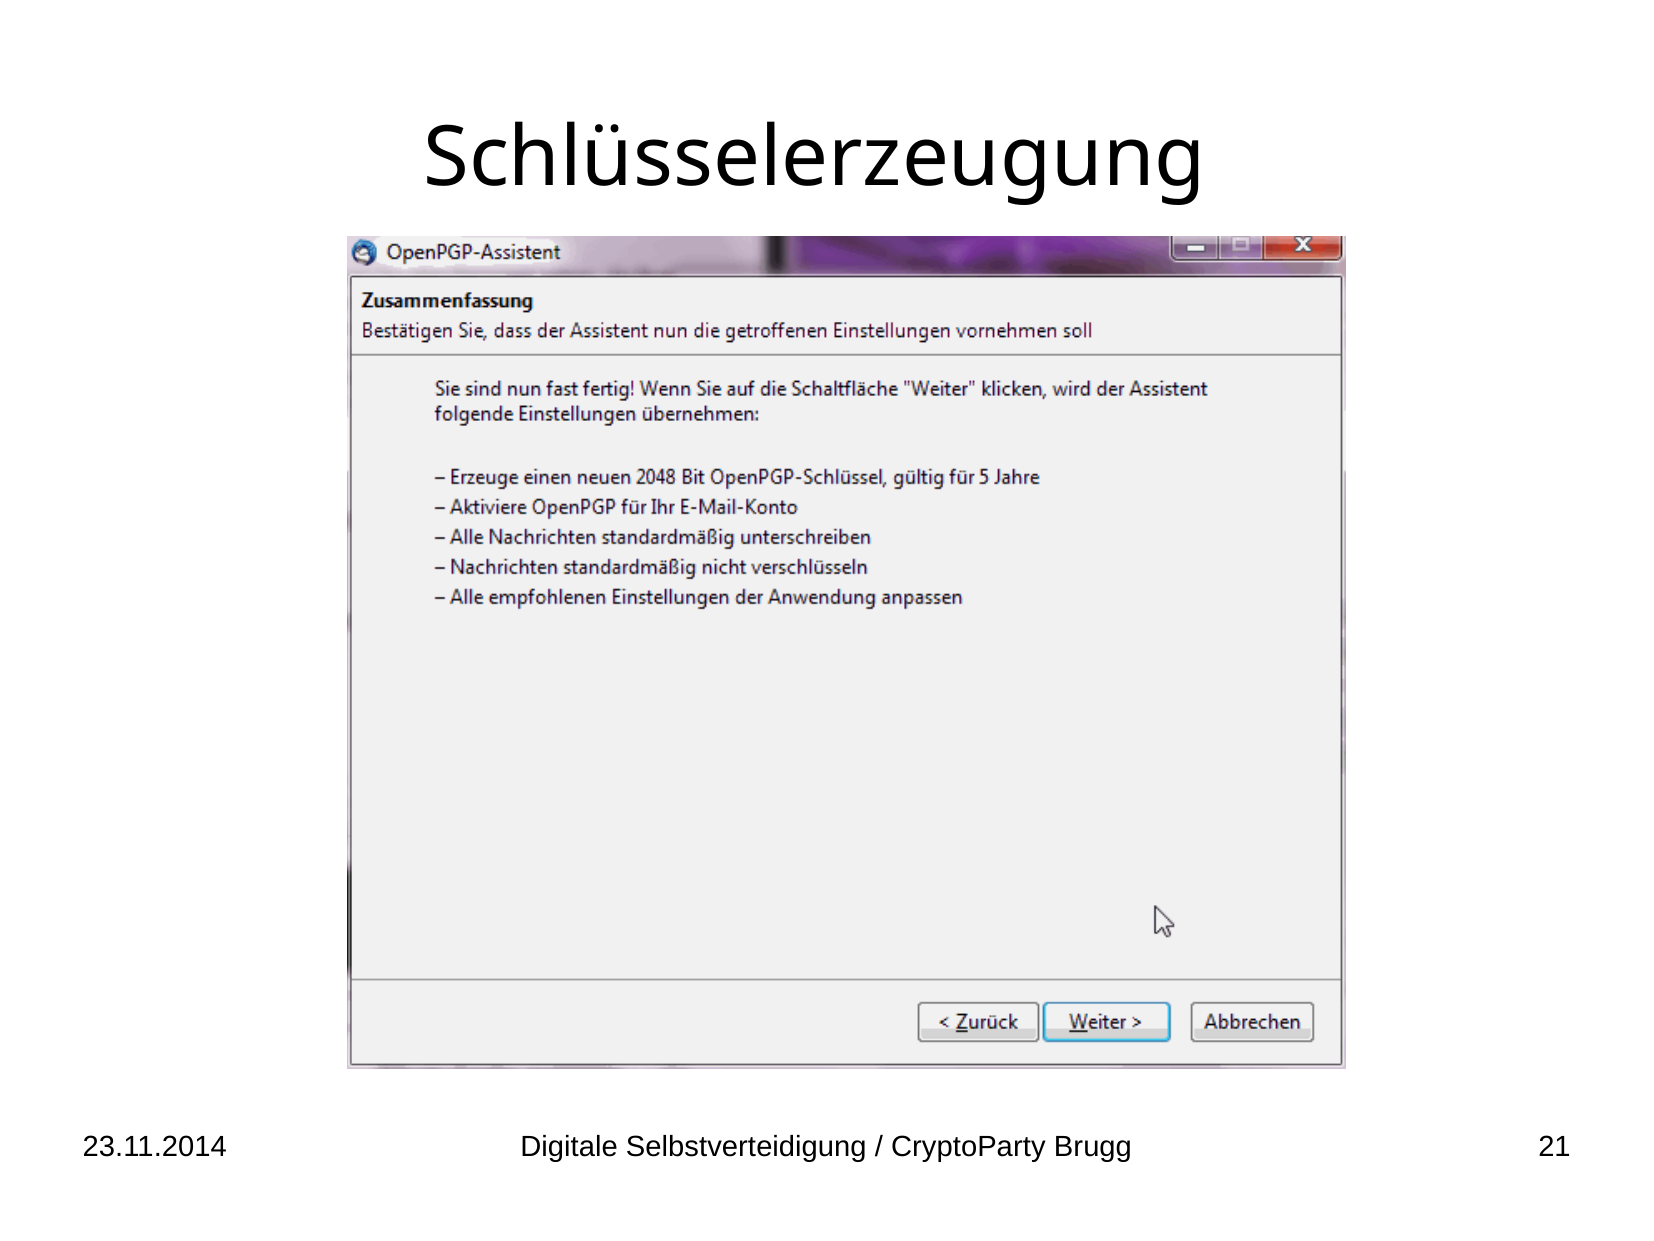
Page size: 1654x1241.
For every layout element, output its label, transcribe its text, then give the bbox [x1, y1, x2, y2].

picture [347, 236, 1346, 1069]
title Schlüsselerzeugung [82, 49, 1571, 257]
